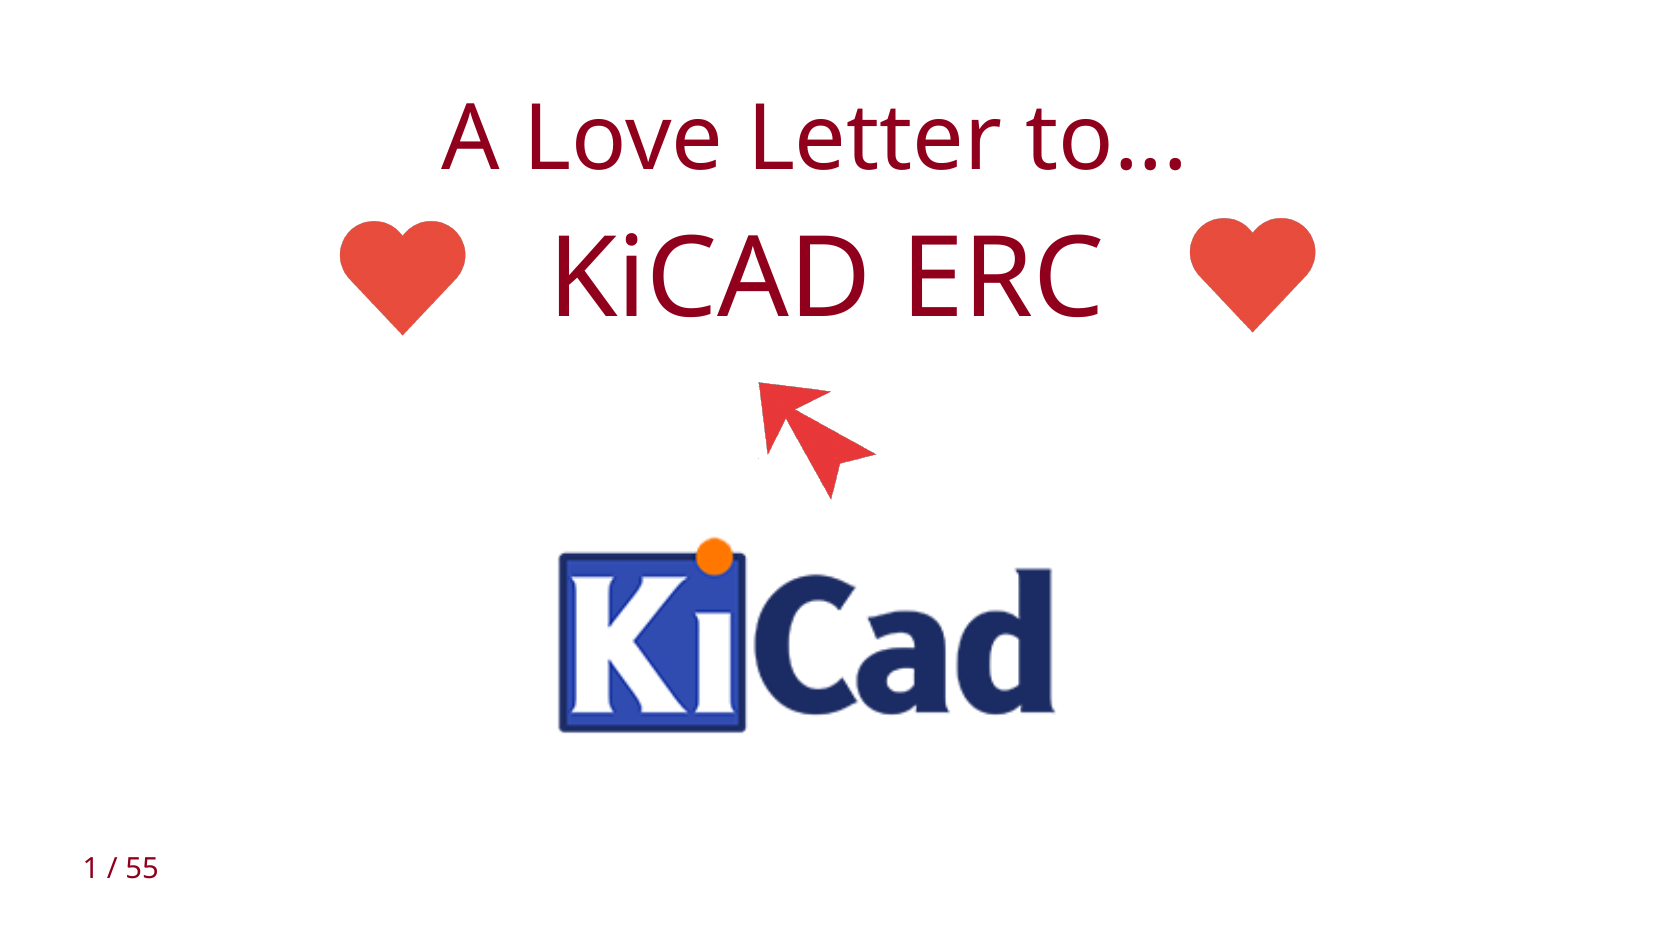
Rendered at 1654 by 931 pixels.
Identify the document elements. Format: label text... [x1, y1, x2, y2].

picture [354, 531, 1263, 742]
title A Love Letter to... KiCAD ERC [82, 37, 1571, 384]
picture [1184, 201, 1321, 338]
picture [334, 204, 471, 341]
picture [749, 378, 881, 503]
